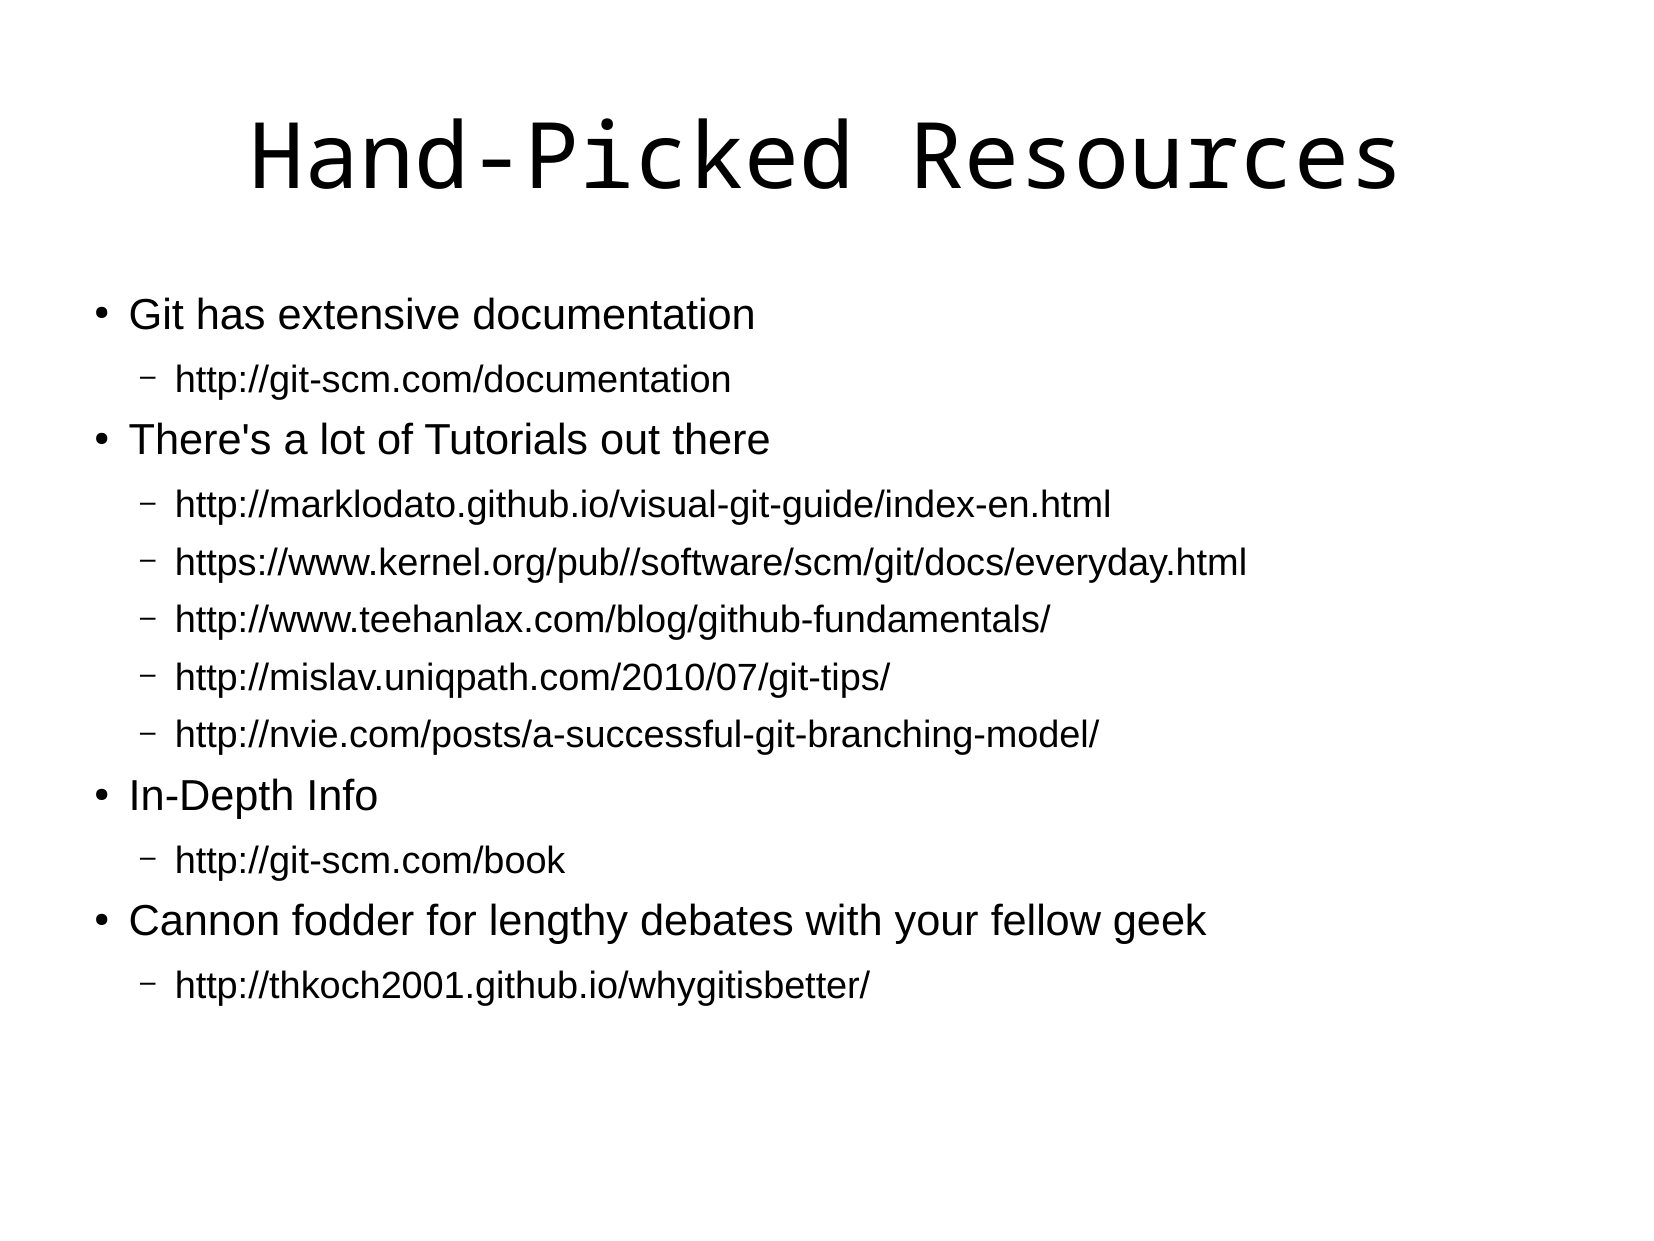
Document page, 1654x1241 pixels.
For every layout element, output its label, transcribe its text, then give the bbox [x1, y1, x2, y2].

title Hand-Picked Resources [82, 49, 1571, 257]
list Git has extensive documentation http://git-scm.com/documentation There's a lot of Tutorials out there http://marklodato.github.io/visual-git-guide/index-en.html https://www.kernel.org/pub//software/scm/git/docs/everyday.html http://www.teehanlax.com/blog/github-fundamentals/ http://mislav.uniqpath.com/2010/07/git-tips/ http://nvie.com/posts/a-successful-git-branching-model/ In-Depth Info http://git-scm.com/book Cannon fodder for lengthy debates with your fellow geek http://thkoch2001.github.io/whygitisbetter/ [82, 290, 1571, 1010]
